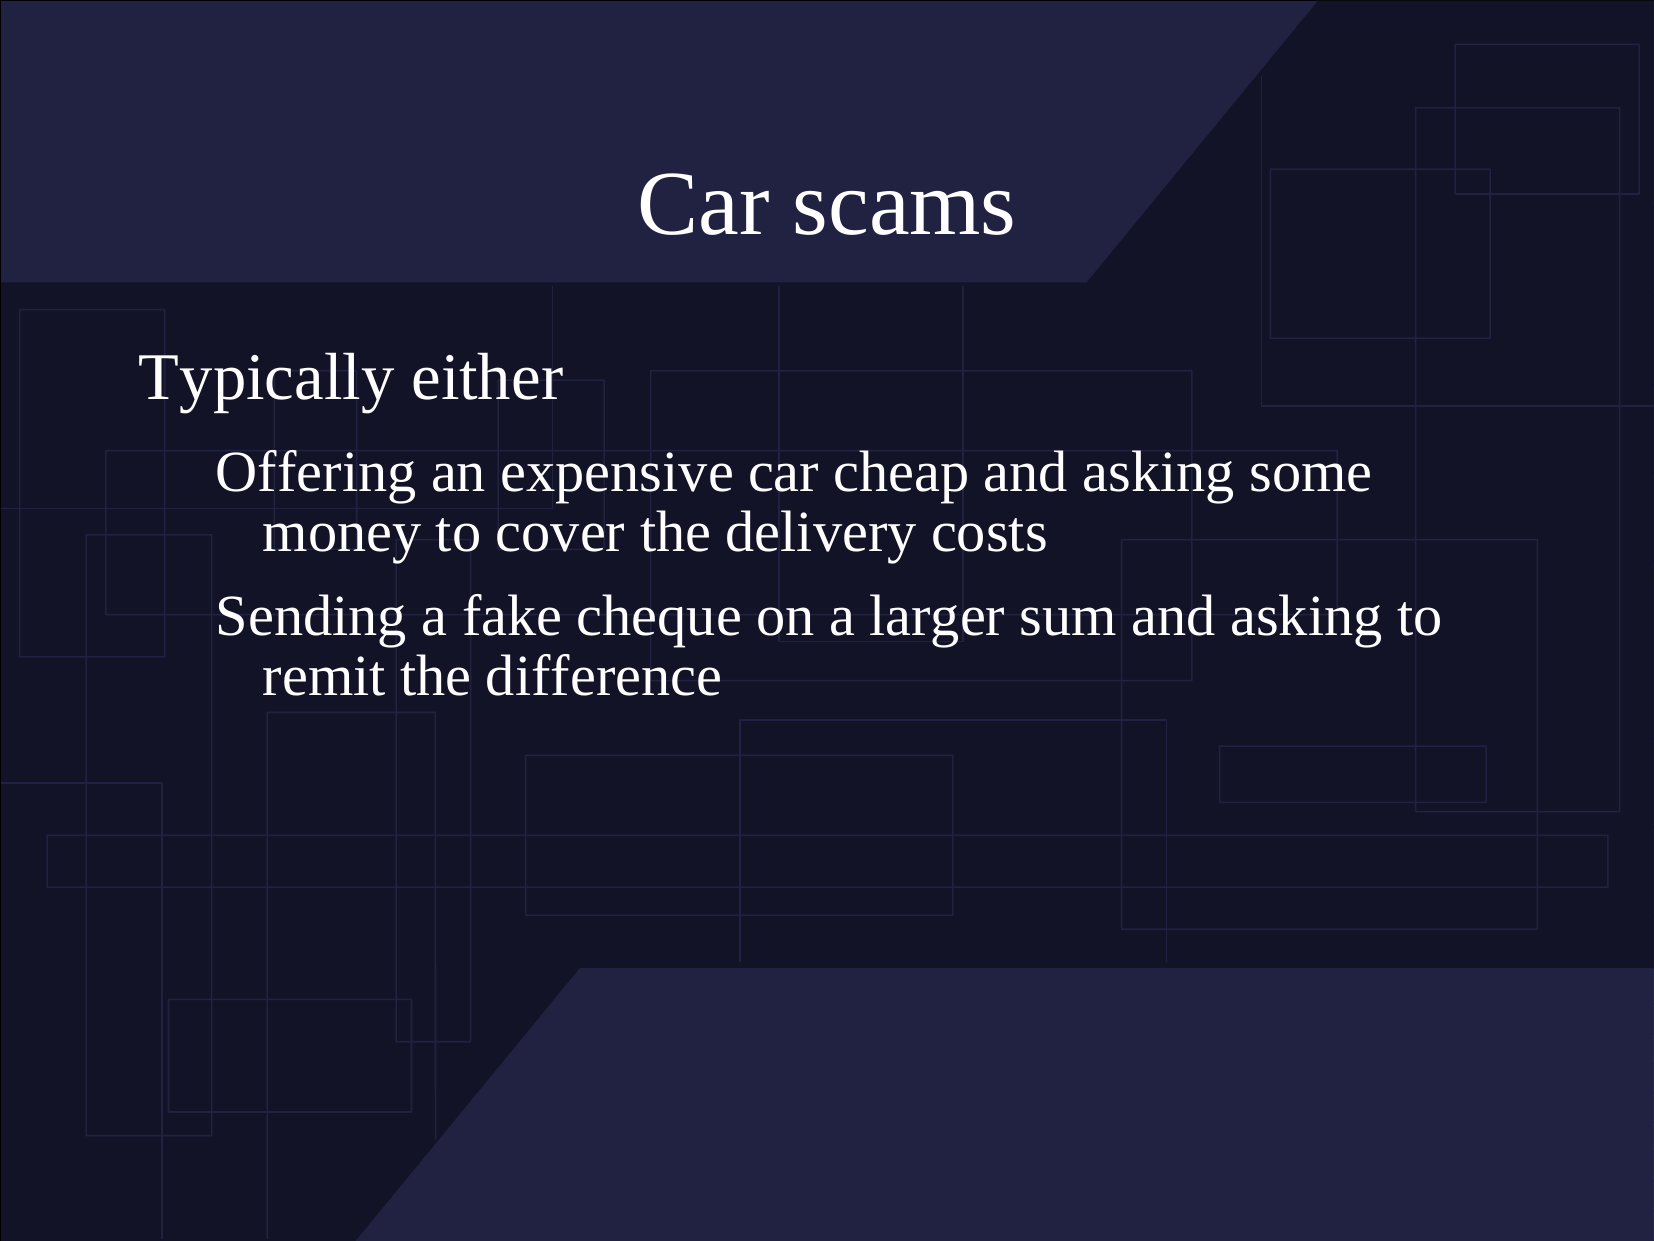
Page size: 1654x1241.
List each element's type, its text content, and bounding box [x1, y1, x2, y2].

list Typically either Offering an expensive car cheap and asking some money to cover the delivery costs Sending a fake cheque on a larger sum and asking to remit the difference [121, 344, 1534, 1127]
title Car scams [121, 102, 1534, 310]
